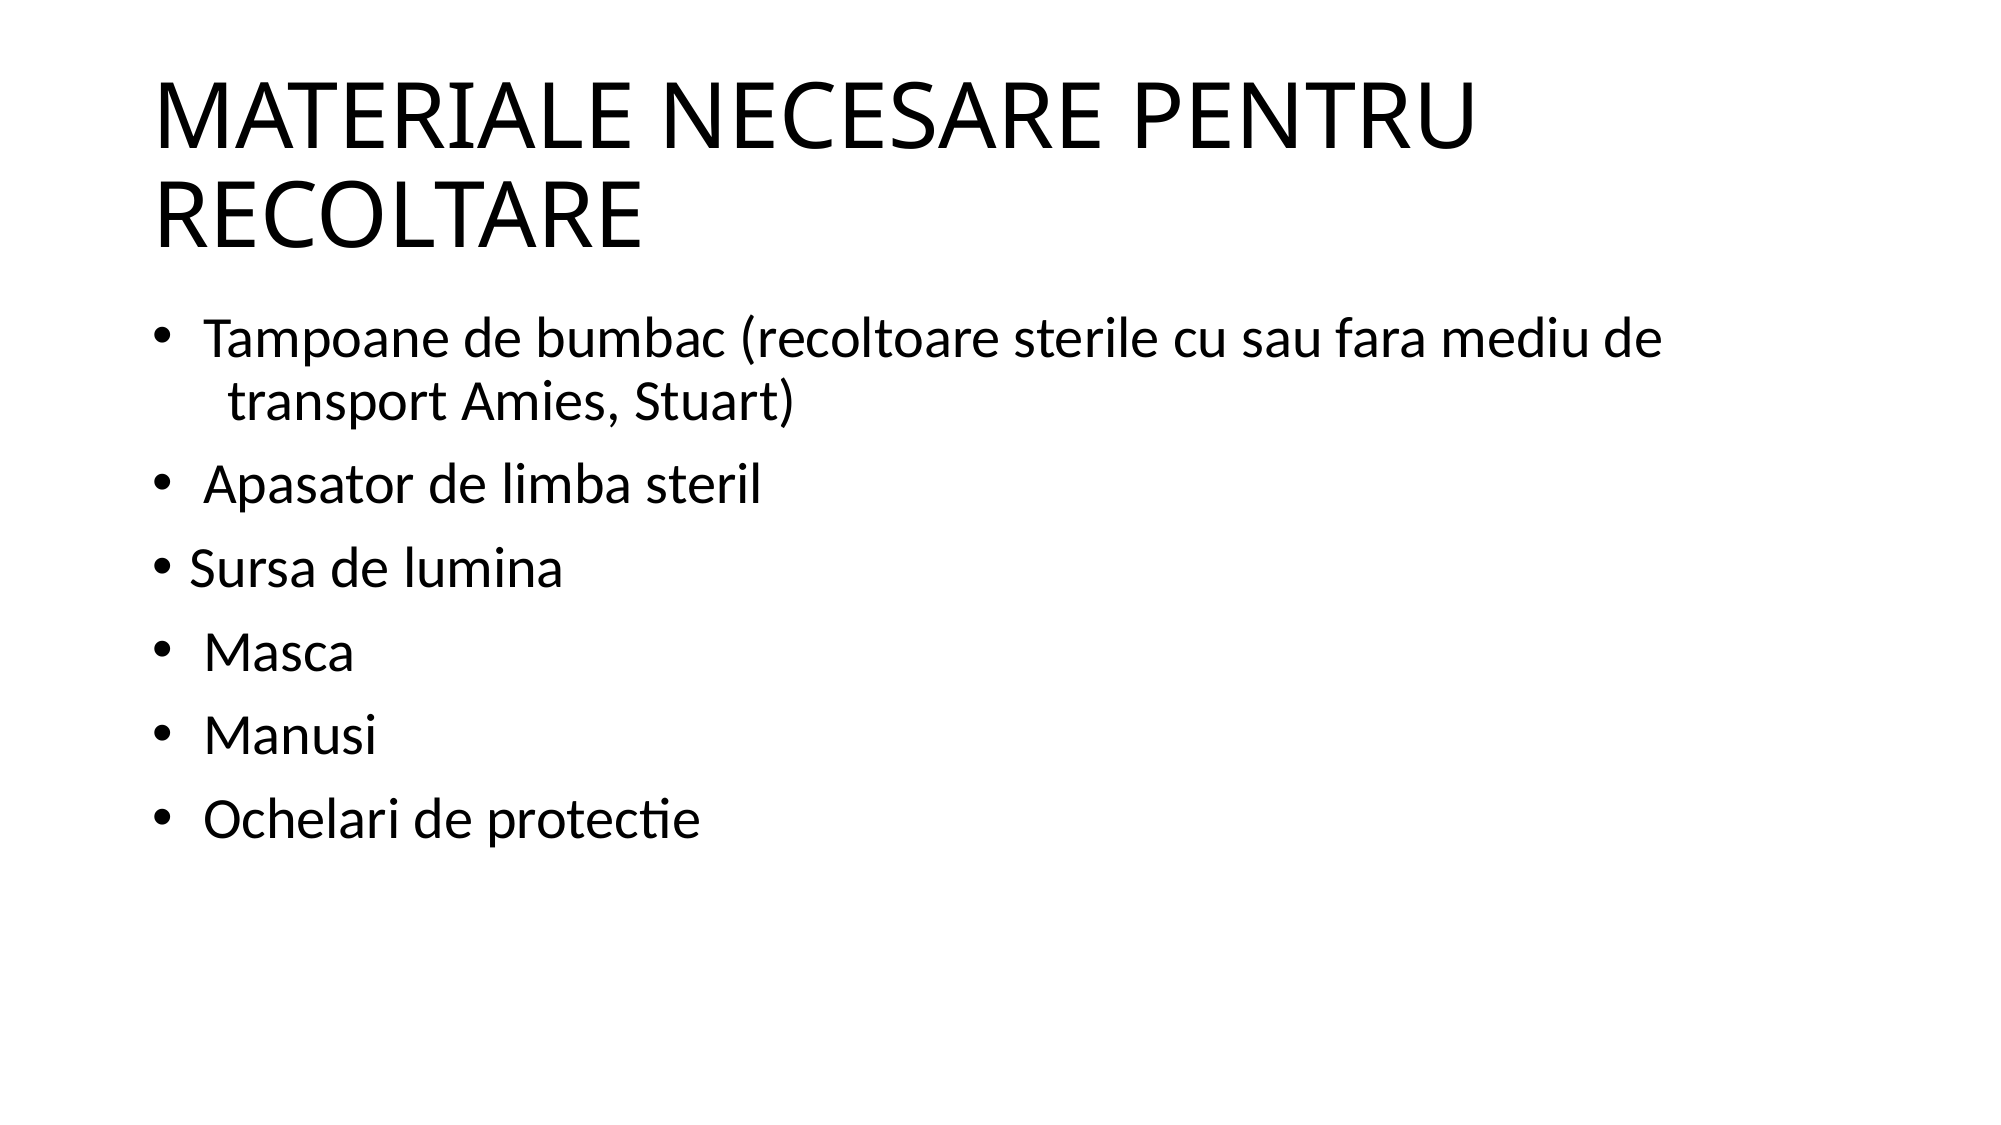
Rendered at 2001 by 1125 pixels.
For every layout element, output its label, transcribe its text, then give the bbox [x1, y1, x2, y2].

list Tampoane de bumbac (recoltoare sterile cu sau fara mediu de transport Amies, Stuart) Apasator de limba steril Sursa de lumina Masca Manusi Ochelari de protectie [137, 299, 1863, 1014]
title MATERIALE NECESARE PENTRU RECOLTARE [137, 59, 1863, 278]
